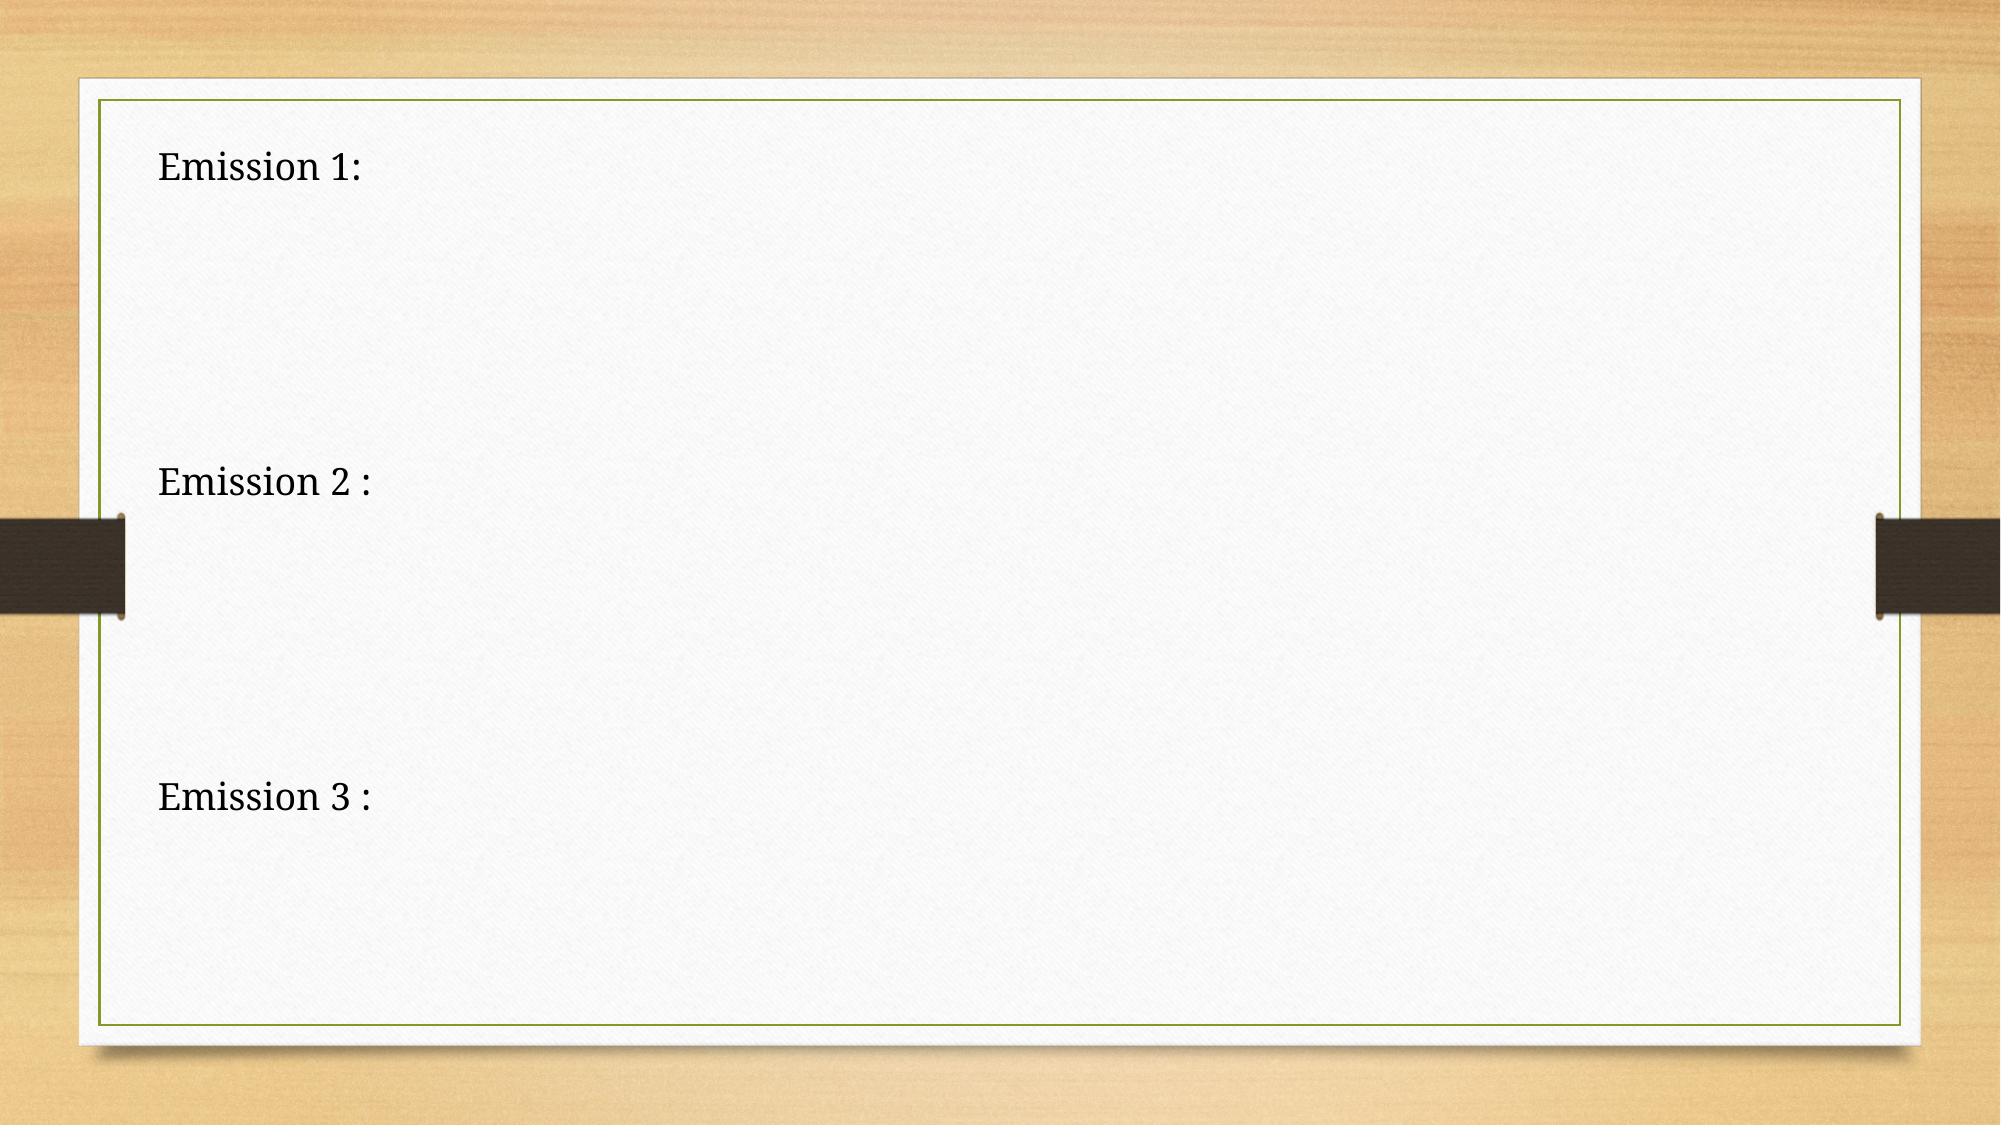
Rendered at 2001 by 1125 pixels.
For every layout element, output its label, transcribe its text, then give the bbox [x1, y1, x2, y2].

text_box Emission 1: Emission 2 : Emission 3 : [142, 135, 1758, 969]
